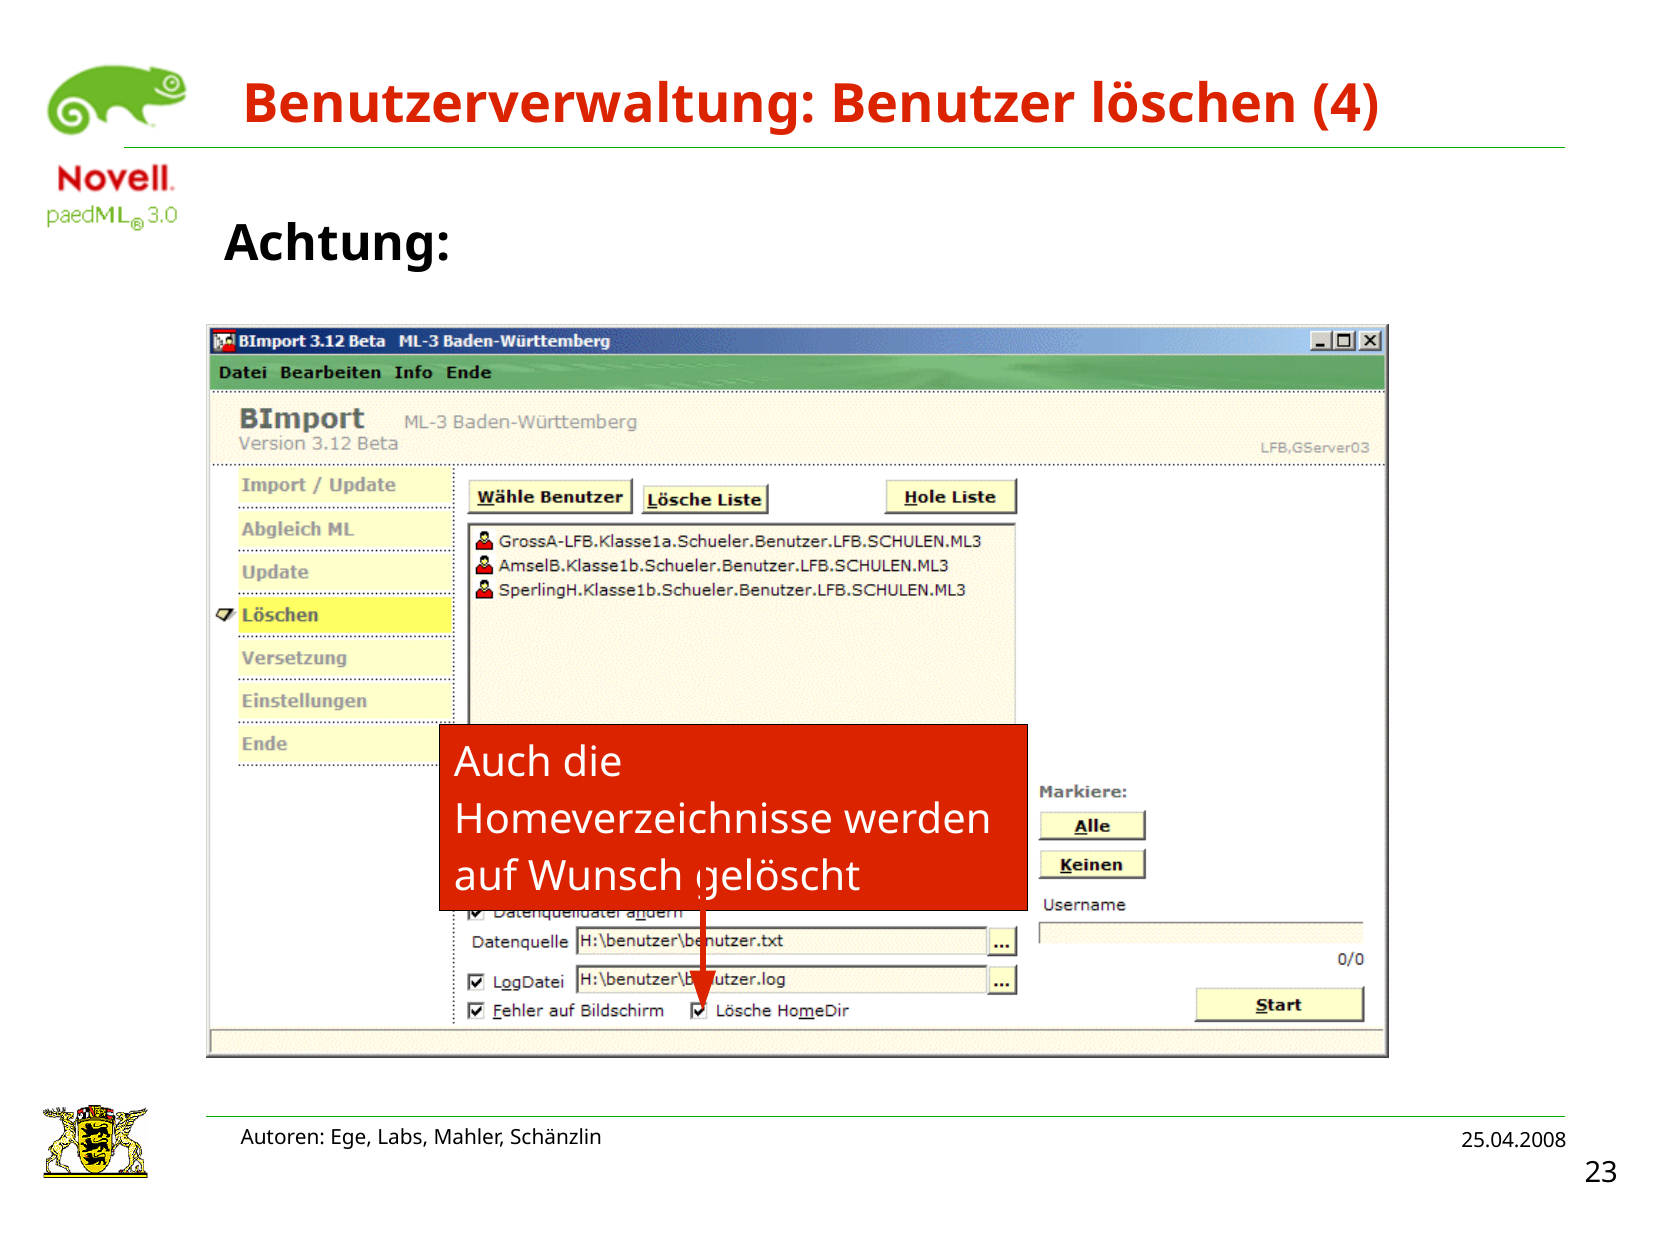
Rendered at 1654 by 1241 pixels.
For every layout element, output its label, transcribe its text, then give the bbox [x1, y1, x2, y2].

picture [41, 1104, 148, 1180]
picture [29, 34, 199, 237]
picture [206, 324, 1389, 1058]
list Achtung: [206, 206, 1536, 268]
text_box Auch die Homeverzeichnisse werden auf Wunsch gelöscht [439, 724, 1028, 840]
title Benutzerverwaltung: Benutzer löschen (4) [242, 67, 1577, 136]
